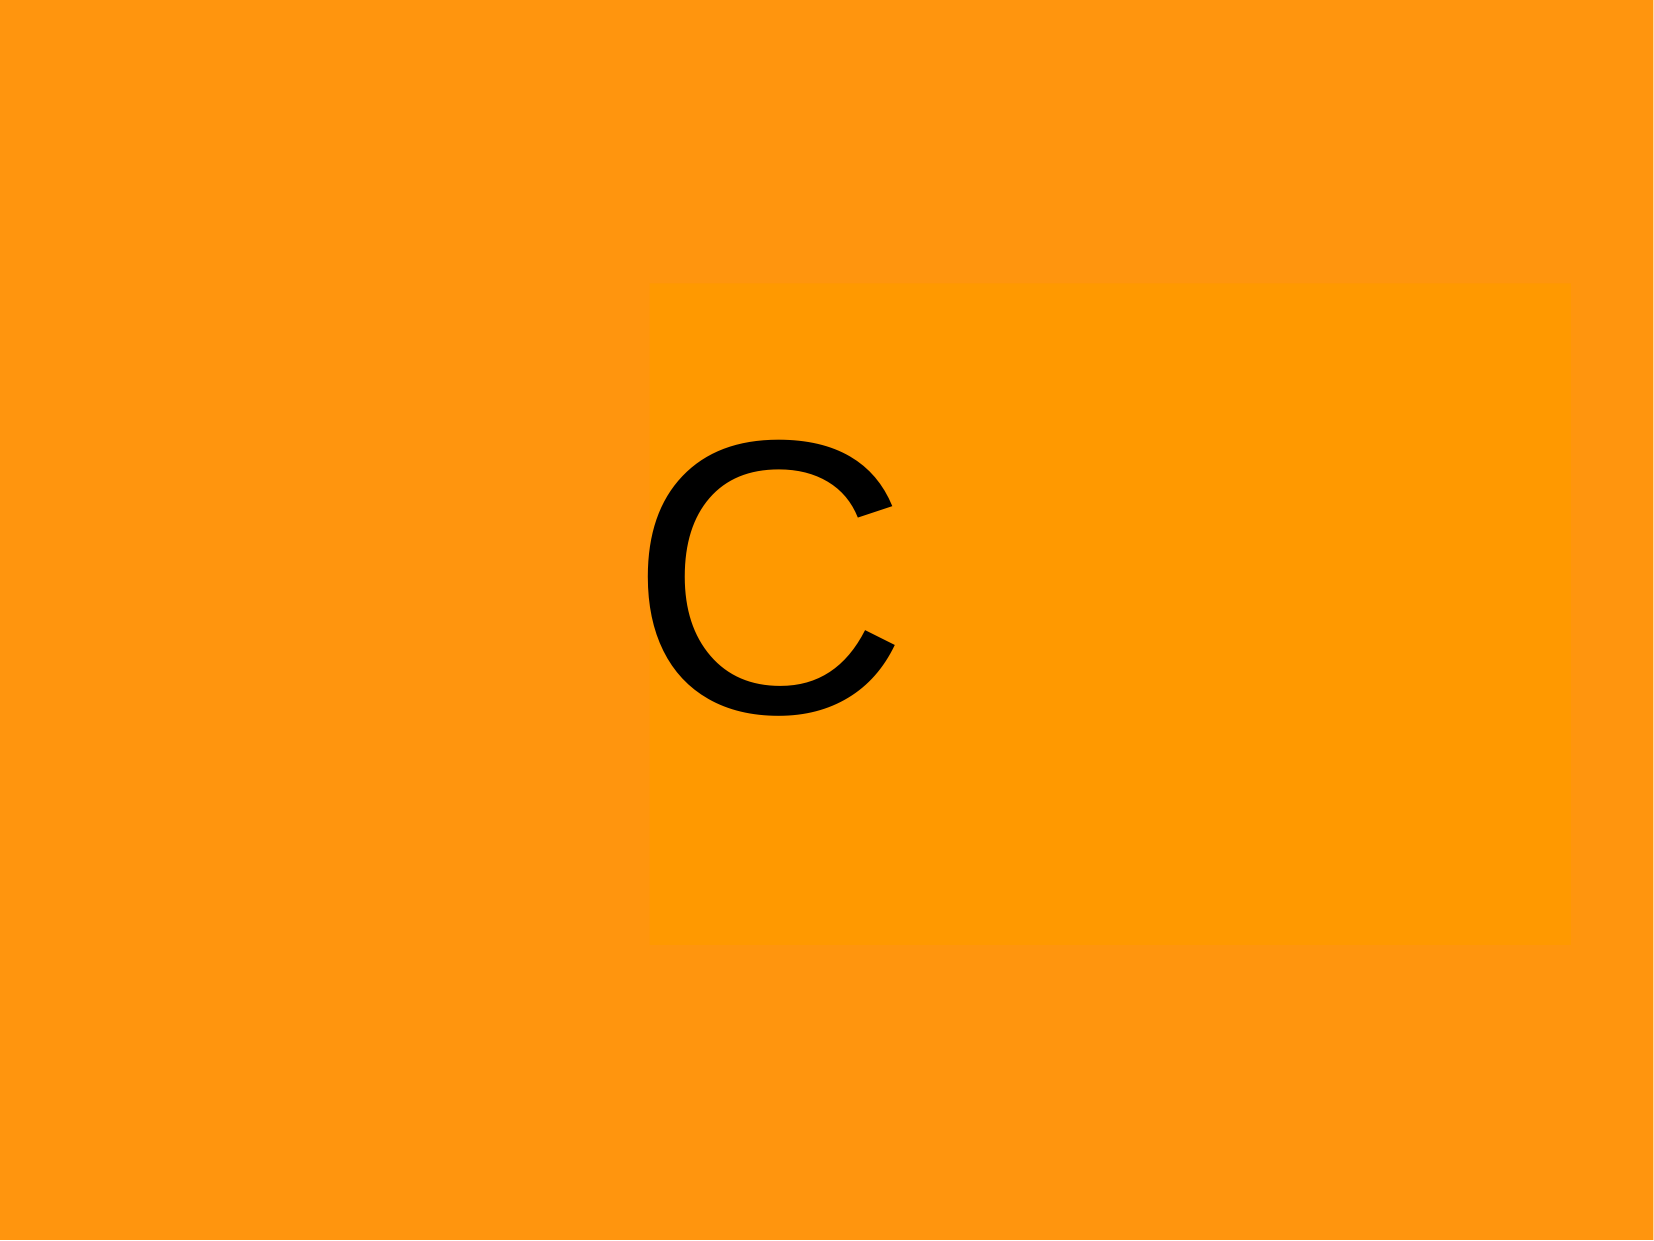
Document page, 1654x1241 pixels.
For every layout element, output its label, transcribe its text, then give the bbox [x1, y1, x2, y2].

text_box [649, 283, 1571, 945]
text_box C [614, 352, 945, 804]
